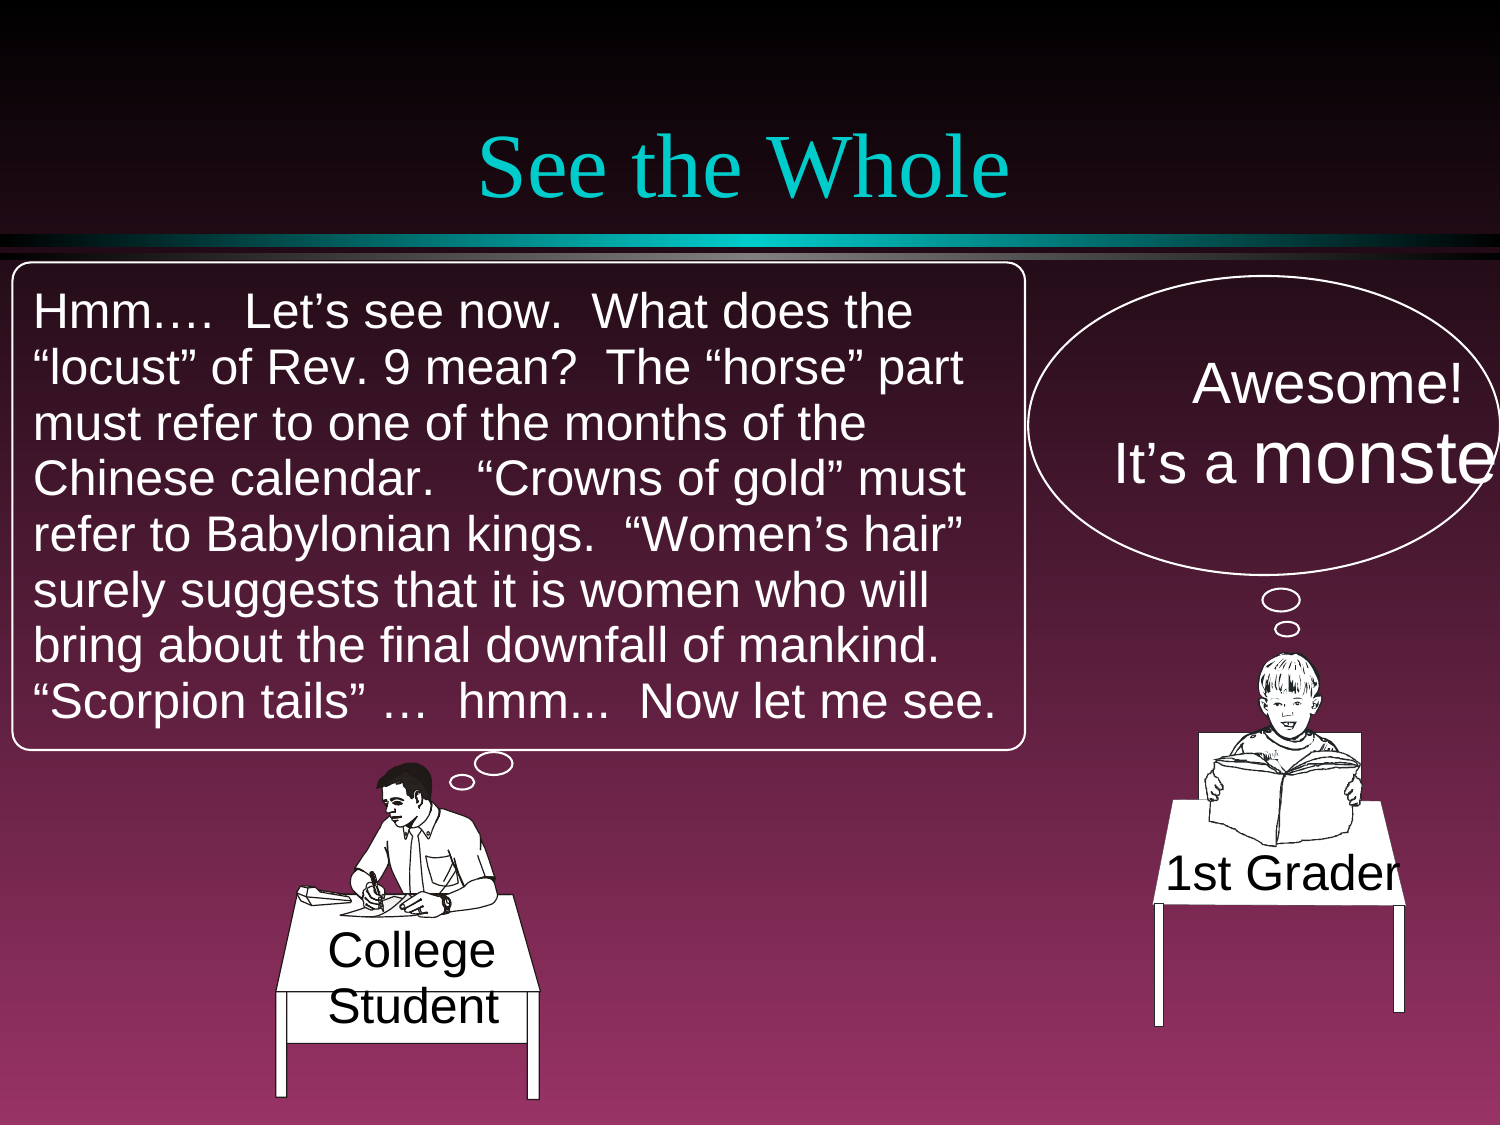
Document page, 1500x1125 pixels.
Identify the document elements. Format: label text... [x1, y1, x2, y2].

picture [275, 762, 542, 1101]
text_box College Student [312, 915, 601, 1043]
picture [1149, 650, 1409, 837]
text_box Hmm.… Let’s see now. What does the “locust” of Rev. 9 mean? The “horse” part must refer to one of the months of the Chinese calendar. “Crowns of gold” must refer to Babylonian kings. “Women’s hair” surely suggests that it is women who will bring about the final downfall of mankind. “Scorpion tails” … hmm... Now let me see. [12, 262, 1026, 751]
text_box 1st Grader [1149, 837, 1451, 909]
picture [1149, 909, 1409, 1029]
title See the Whole [99, 37, 1388, 225]
text_box Awesome! It’s a monster! [1028, 275, 1500, 576]
